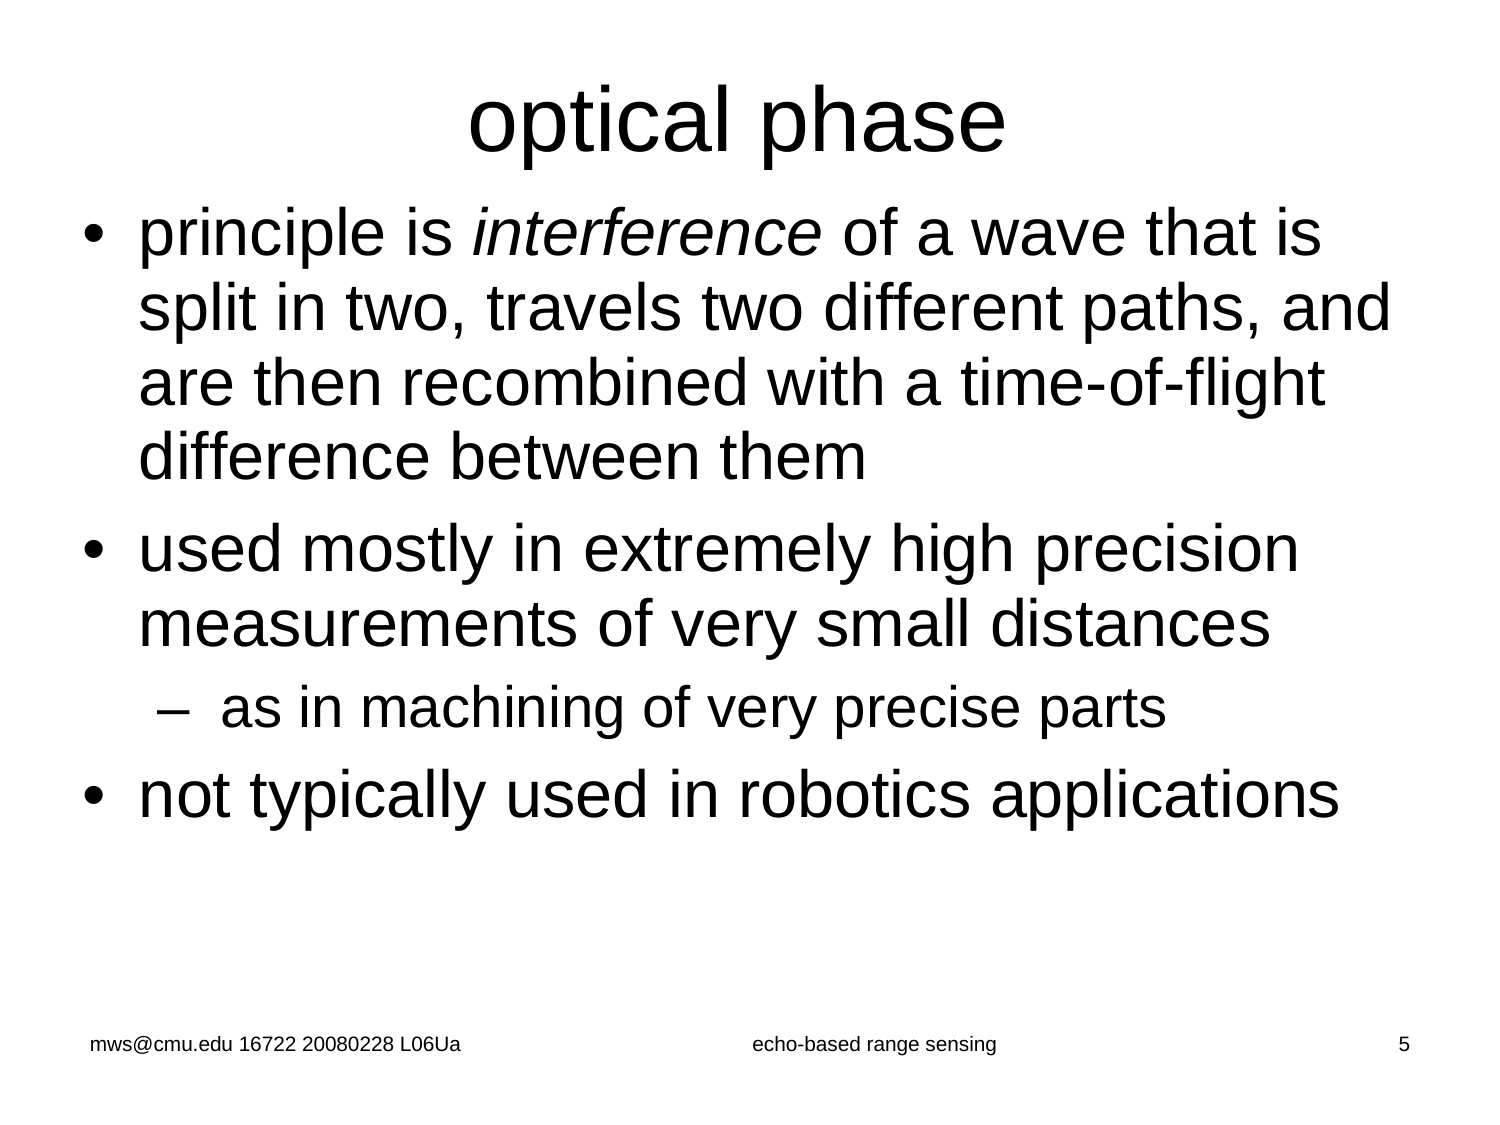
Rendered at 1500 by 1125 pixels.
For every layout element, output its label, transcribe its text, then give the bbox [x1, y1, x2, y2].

list principle is interference of a wave that is split in two, travels two different paths, and are then recombined with a time-of-flight difference between them used mostly in extremely high precision measurements of very small distances as in machining of very precise parts not typically used in robotics applications [68, 187, 1456, 938]
title optical phase [121, 45, 1356, 187]
